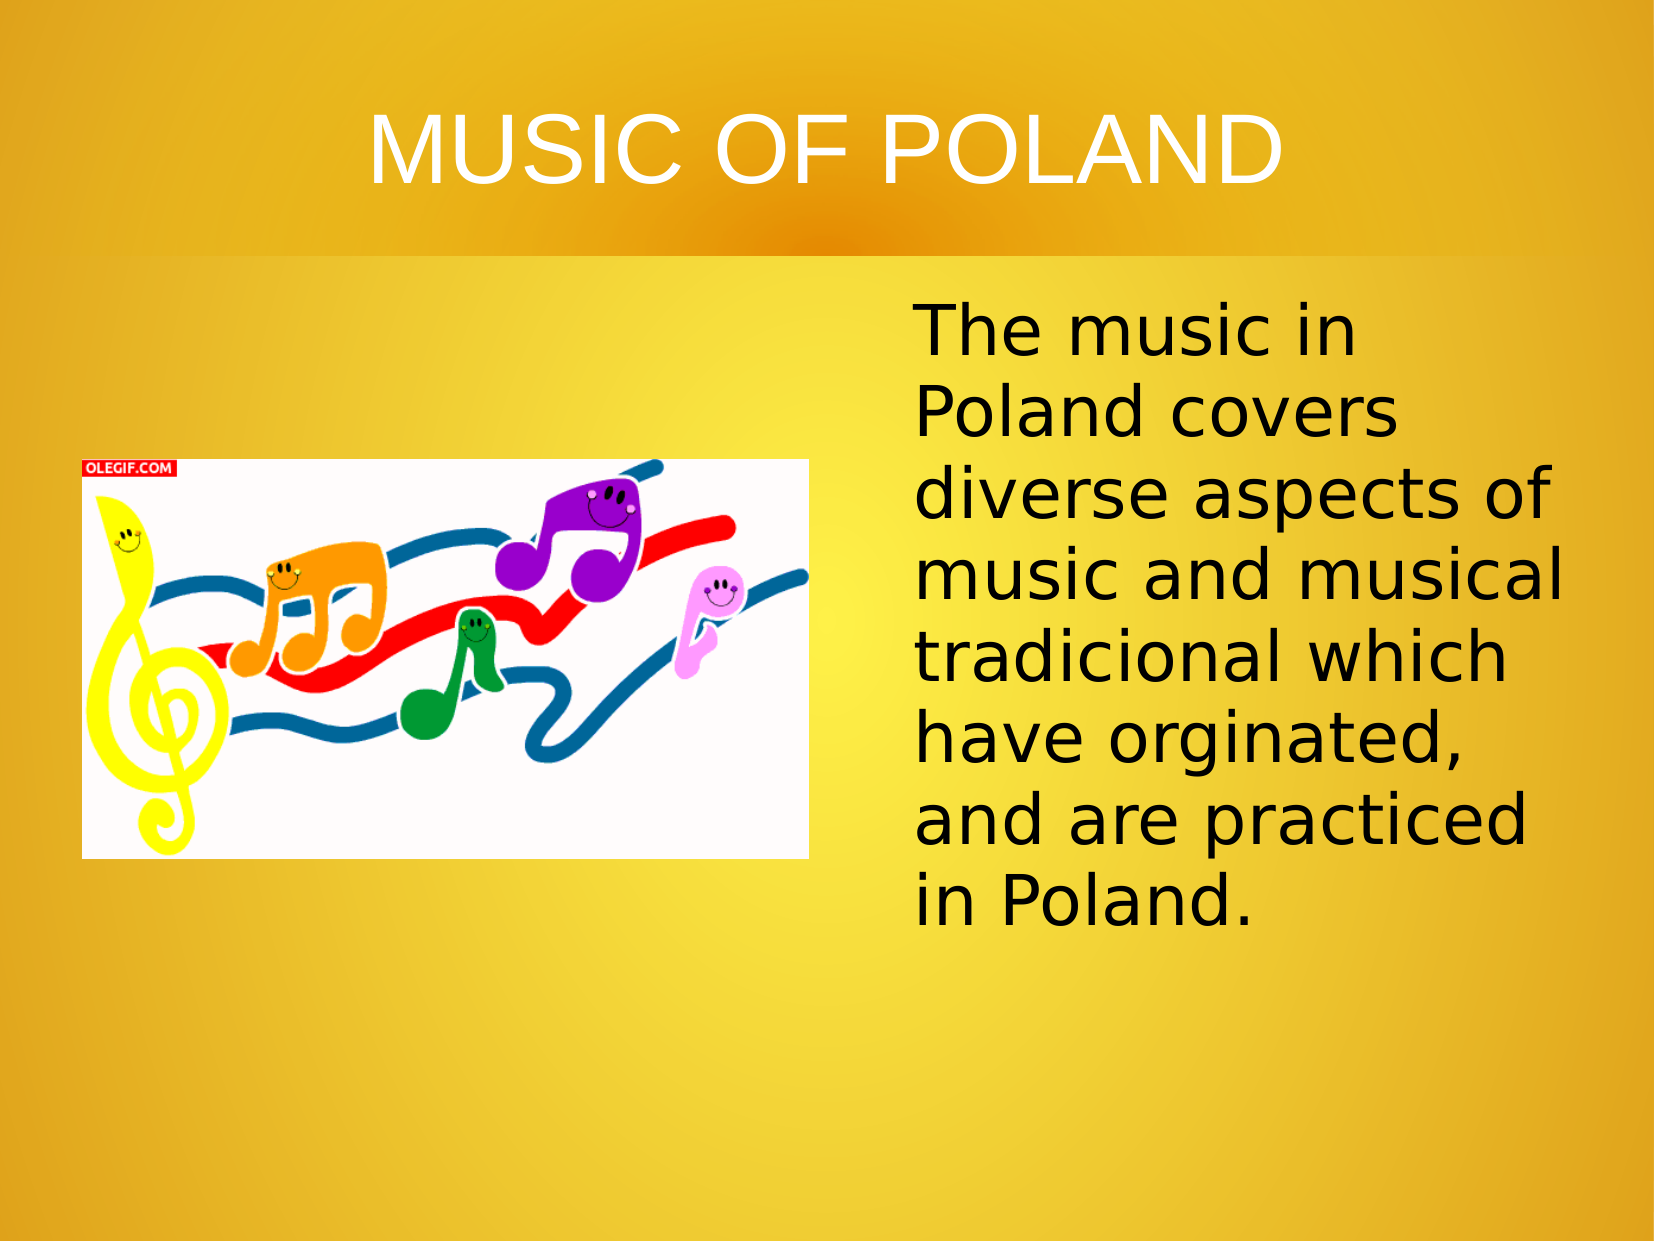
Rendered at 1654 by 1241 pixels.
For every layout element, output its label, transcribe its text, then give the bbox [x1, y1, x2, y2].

picture [82, 459, 809, 859]
list The music in Poland covers diverse aspects of music and musical tradicional which have orginated, and are practiced in Poland. [845, 290, 1572, 1010]
title MUSIC OF POLAND [82, 47, 1571, 252]
